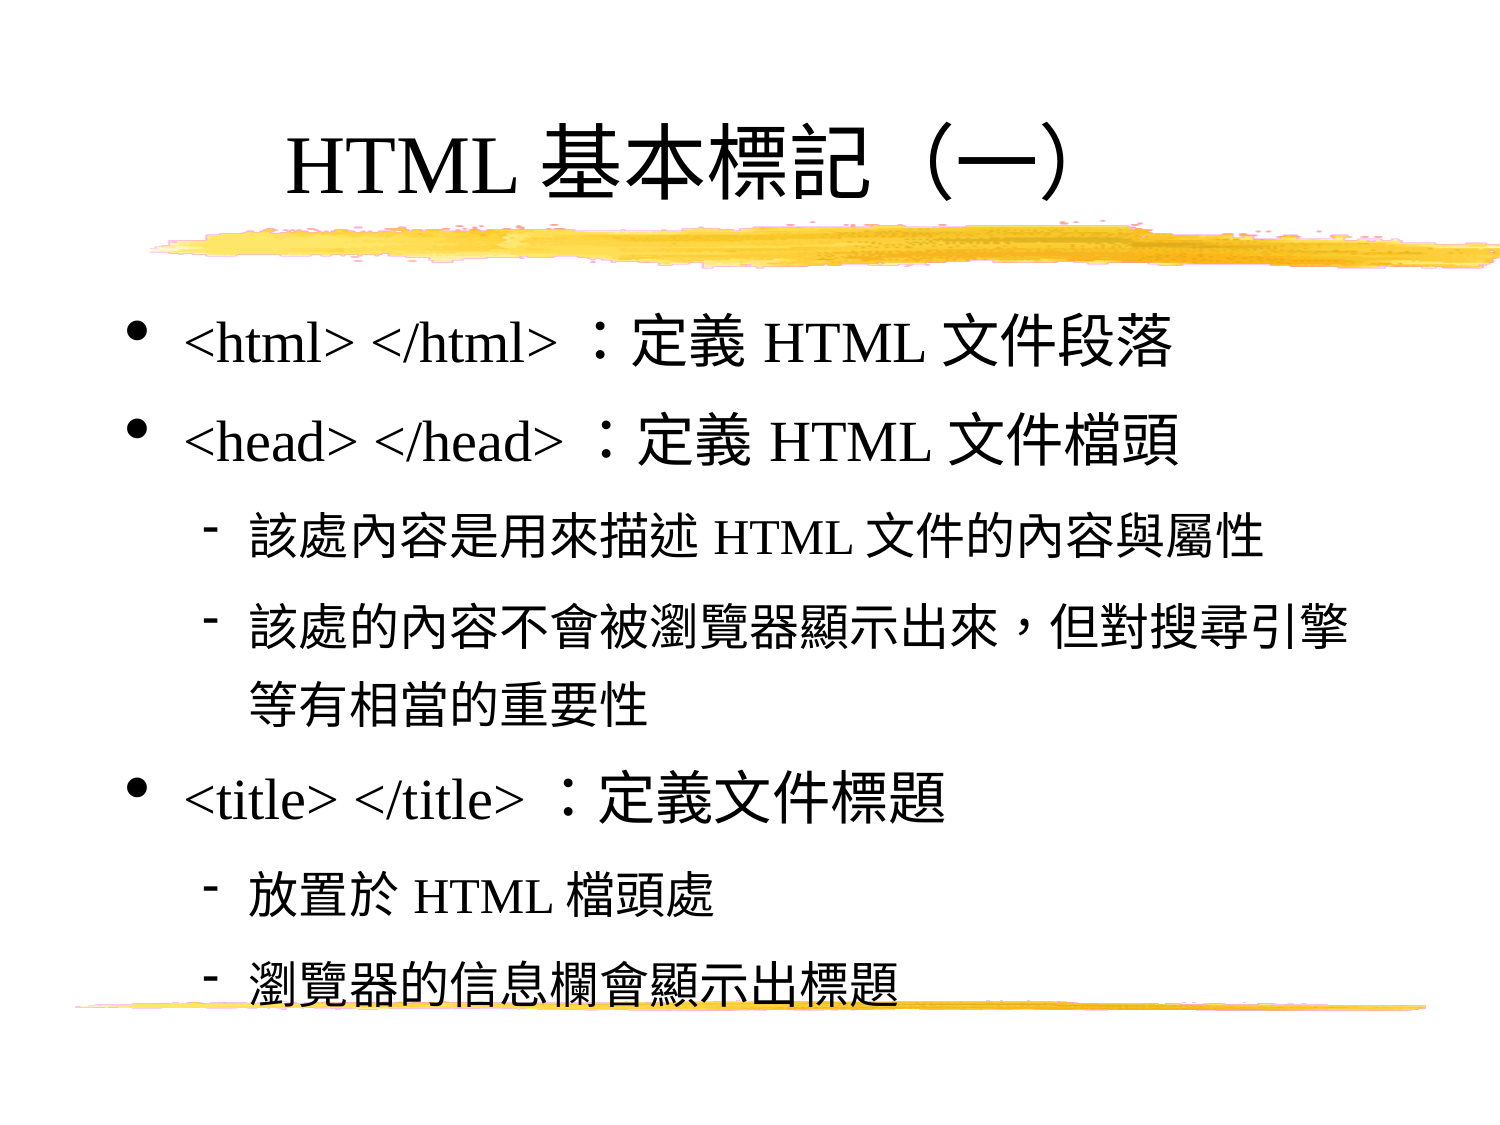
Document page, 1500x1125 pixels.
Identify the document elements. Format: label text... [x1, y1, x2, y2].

picture [75, 999, 1426, 1013]
picture [330, 999, 343, 1003]
title HTML基本標記（一） [66, 37, 1342, 225]
picture [150, 215, 1500, 279]
picture [614, 999, 635, 1003]
list <html> </html>：定義HTML文件段落 <head> </head>：定義HTML文件檔頭 該處內容是用來描述HTML文件的內容與屬性 該處的內容不會被瀏覽器顯示出來，但對搜尋引擎等有相當的重要性 <title> </title>：定義文件標題 放置於HTML檔頭處 瀏覽器的信息欄會顯示出標題 [112, 287, 1388, 963]
picture [516, 999, 534, 1003]
